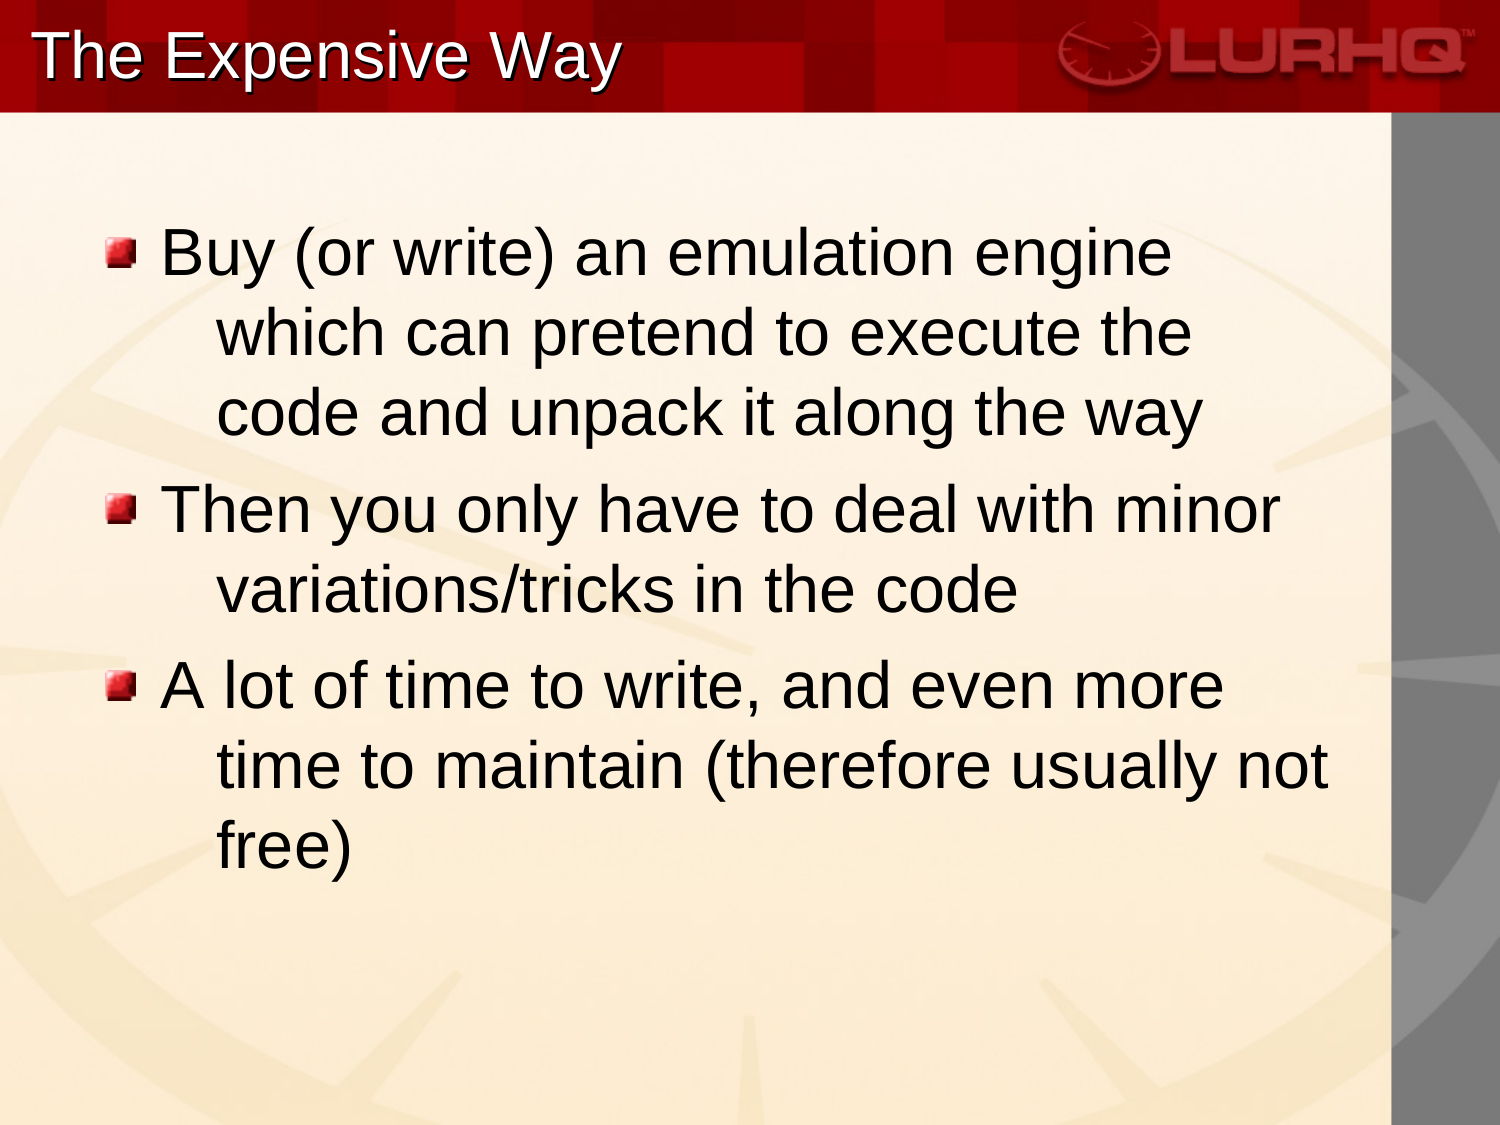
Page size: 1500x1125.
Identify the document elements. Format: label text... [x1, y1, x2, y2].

picture [0, 0, 1500, 1125]
list Buy (or write) an emulation engine which can pretend to execute the code and unpack it along the way Then you only have to deal with minor variations/tricks in the code A lot of time to write, and even more time to maintain (therefore usually not free) [105, 210, 1351, 1021]
title The Expensive Way [30, 0, 1350, 106]
